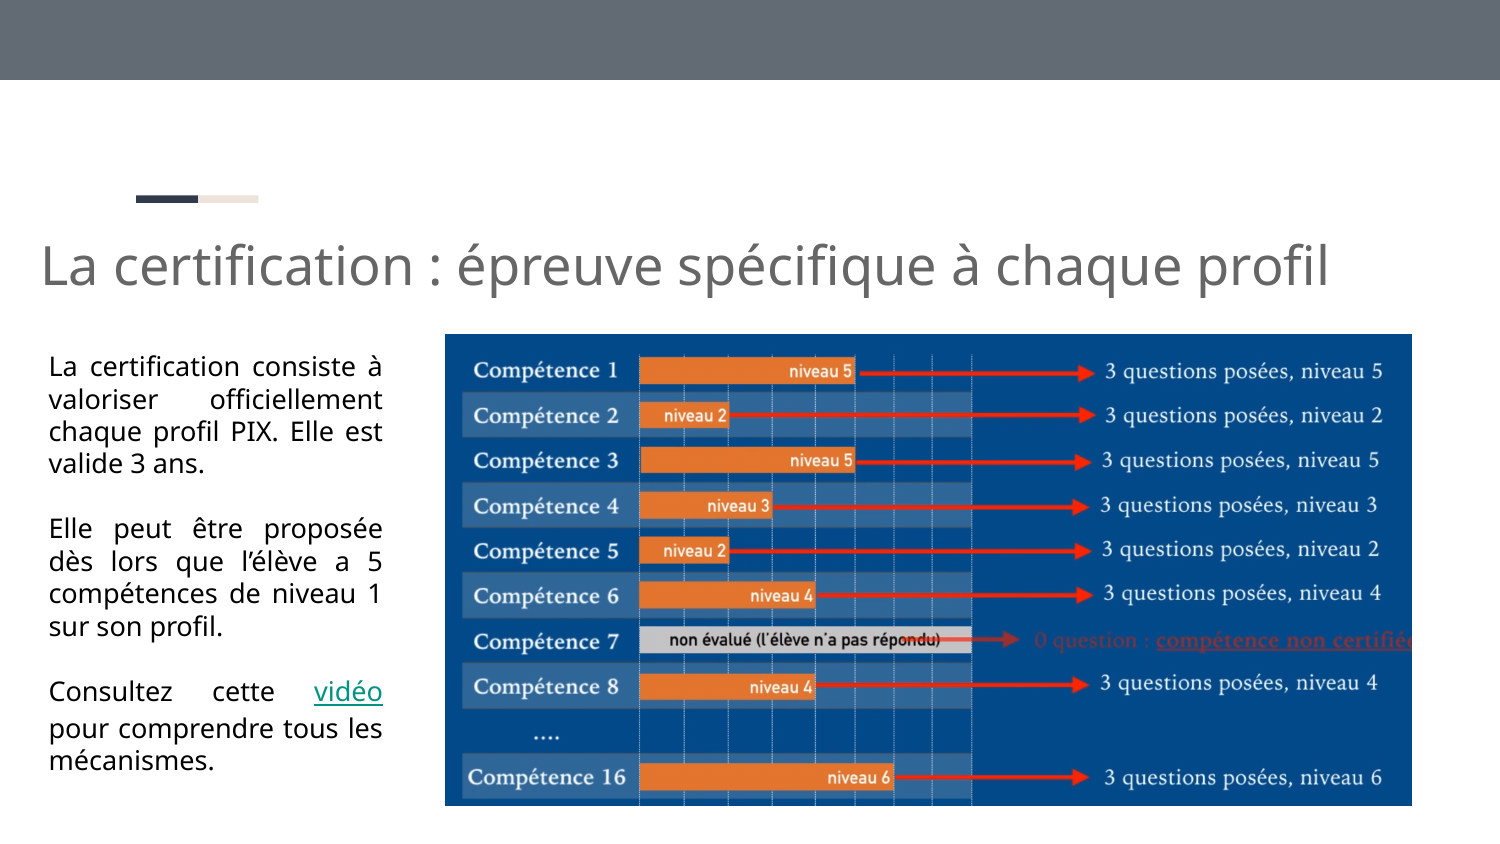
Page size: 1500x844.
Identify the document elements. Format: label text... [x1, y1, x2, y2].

text_box La certification consiste à valoriser officiellement chaque profil PIX. Elle est valide 3 ans. Elle peut être proposée dès lors que l’élève a 5 compétences de niveau 1 sur son profil. Consultez cette vidéo pour comprendre tous les mécanismes. [33, 334, 398, 808]
title La certification : épreuve spécifique à chaque profil [25, 216, 1467, 305]
picture [445, 334, 1412, 806]
